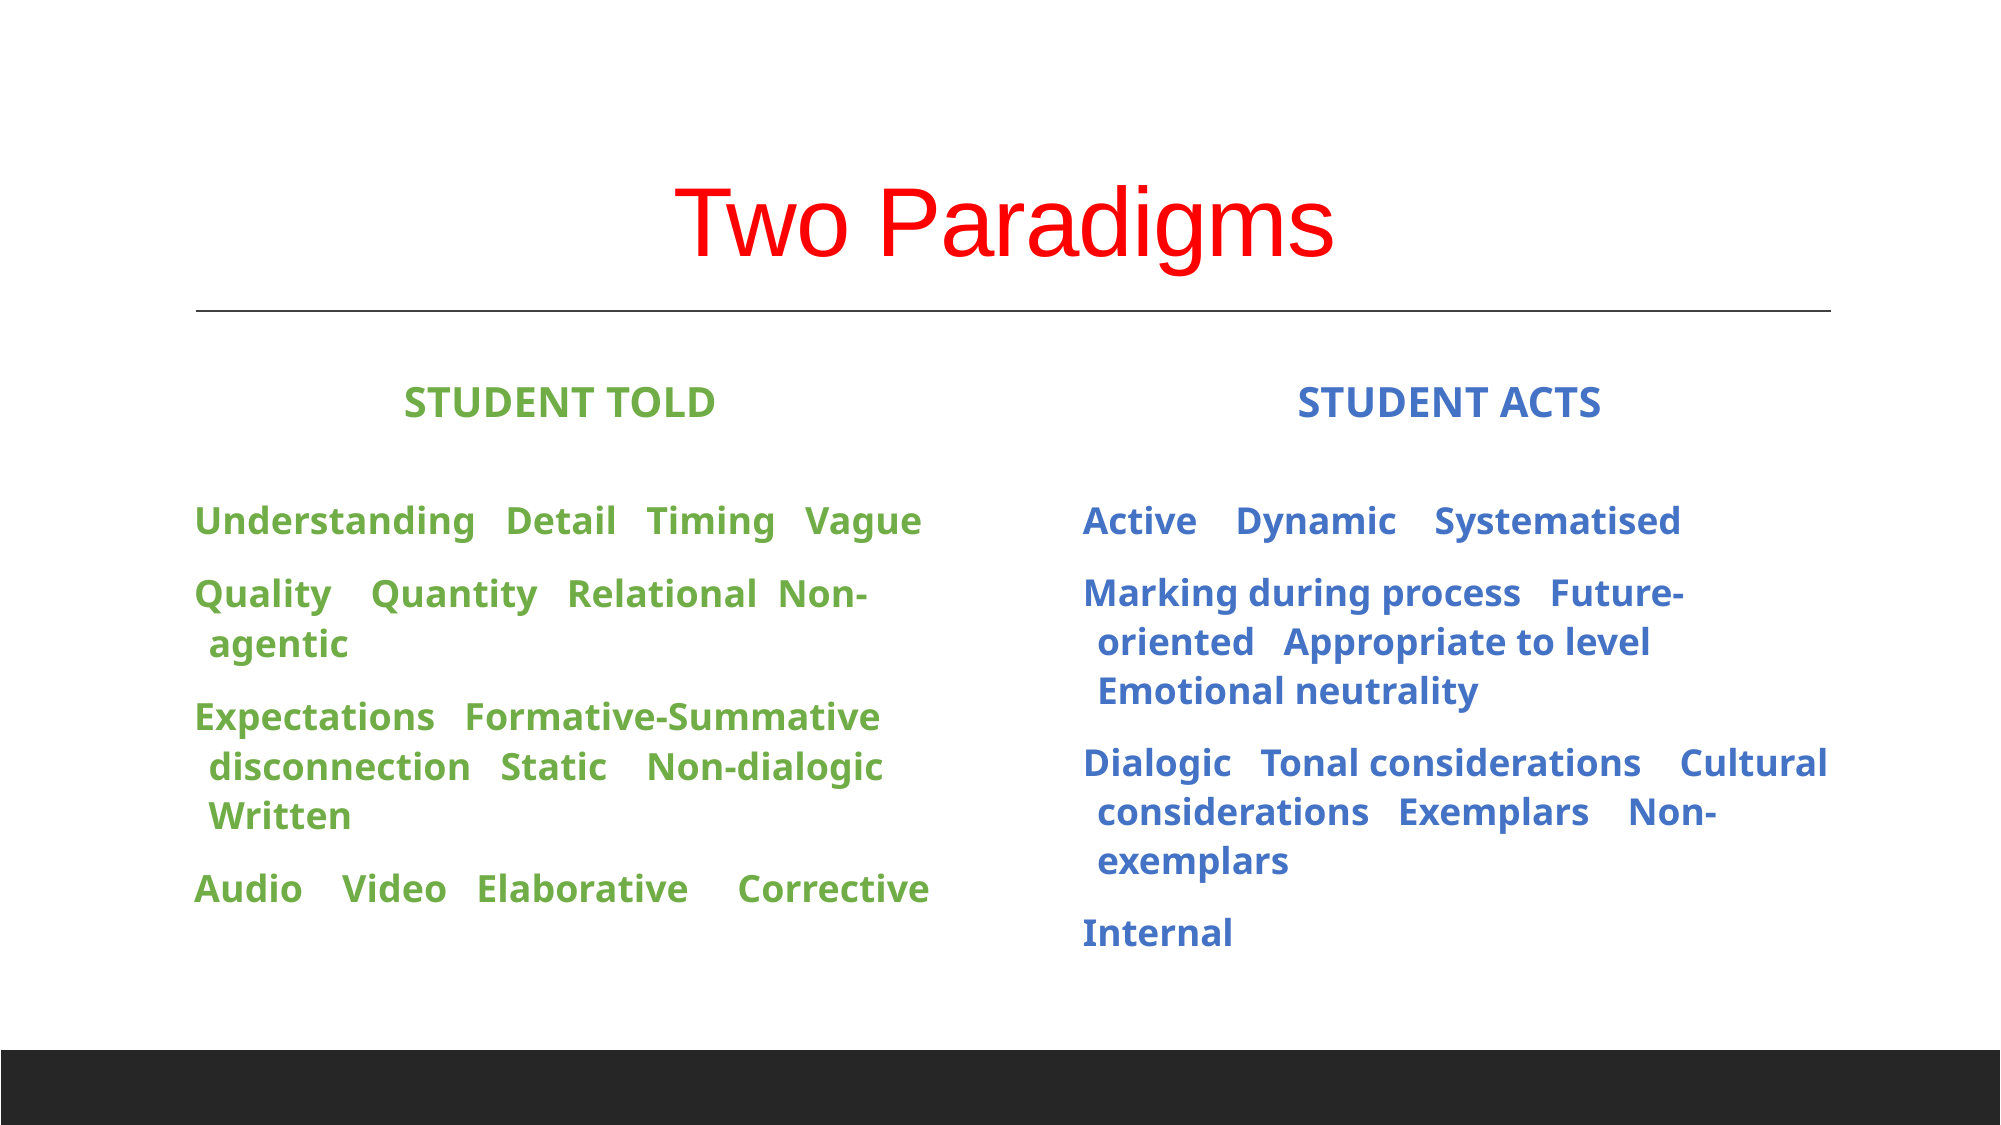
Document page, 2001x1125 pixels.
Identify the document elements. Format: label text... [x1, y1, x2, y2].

title Two Paradigms [180, 47, 1831, 286]
list Student told [180, 337, 942, 459]
list Active Dynamic Systematised Marking during process Future-oriented Appropriate to level Emotional neutrality Dialogic Tonal considerations Cultural considerations Exemplars Non-exemplars Internal [1068, 485, 1831, 963]
list Student acts [1068, 337, 1831, 459]
list Understanding Detail Timing Vague Quality Quantity Relational Non-agentic Expectations Formative-Summative disconnection Static Non-dialogic Written Audio Video Elaborative Corrective [180, 485, 942, 963]
